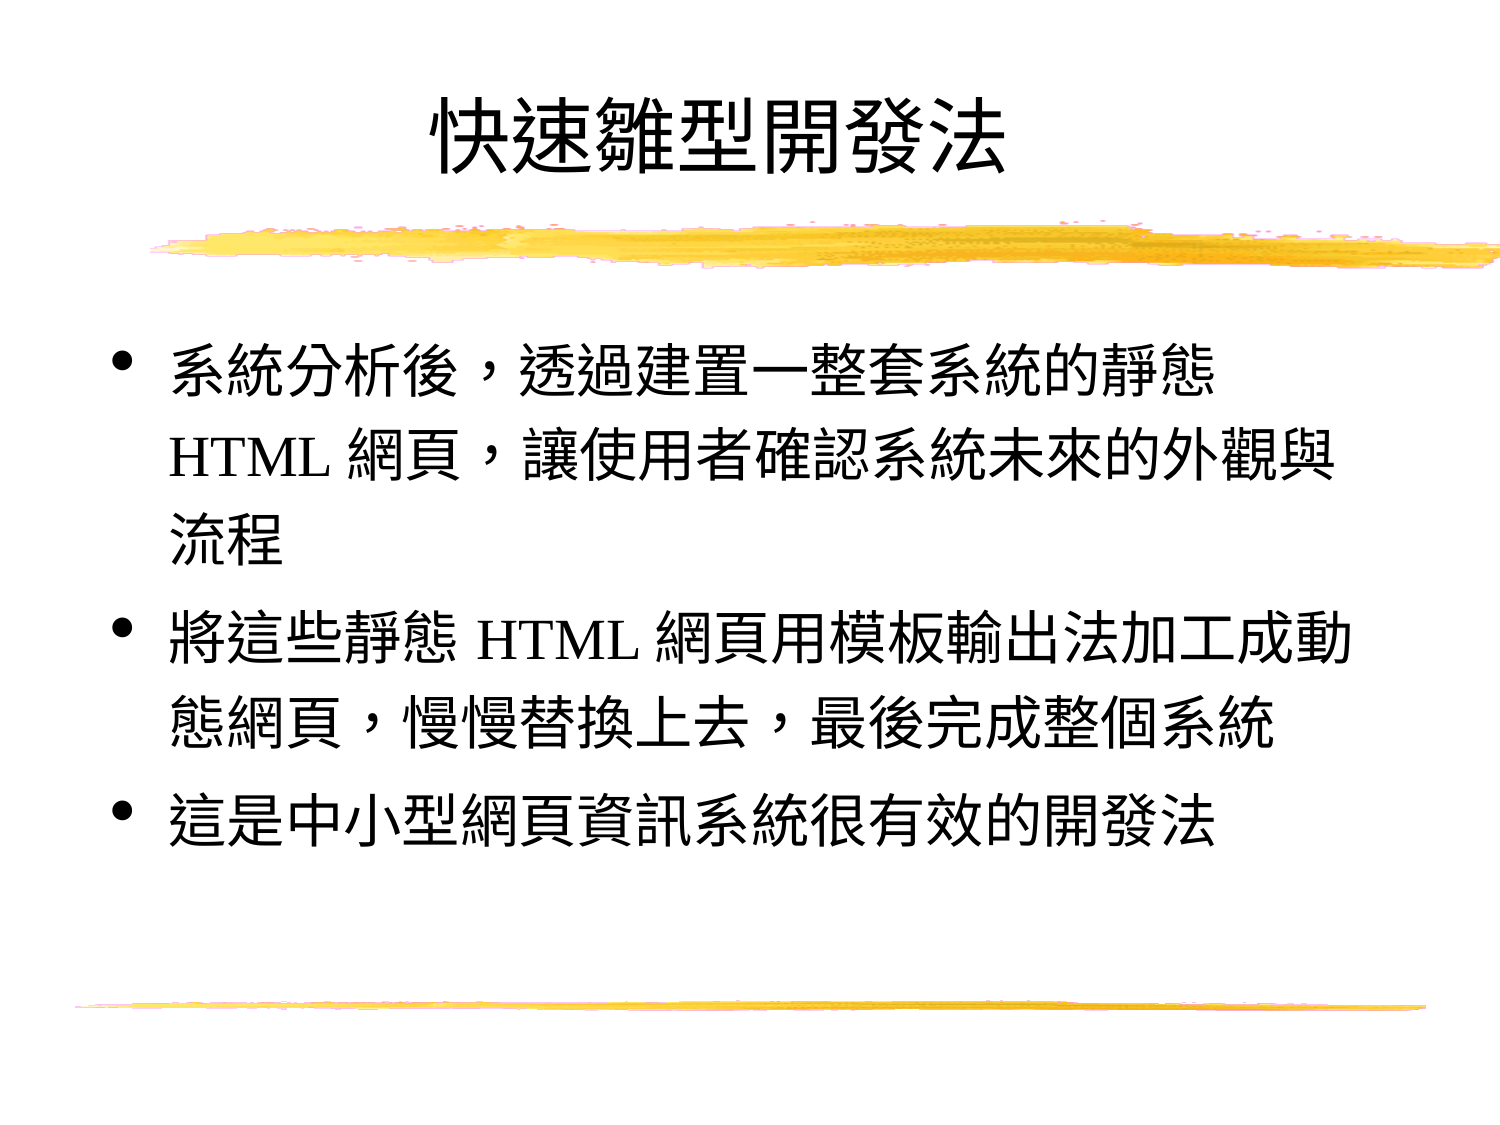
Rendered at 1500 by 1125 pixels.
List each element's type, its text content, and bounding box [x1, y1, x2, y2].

picture [150, 215, 1500, 279]
picture [1388, 999, 1426, 1013]
title 快速雛型開發法 [66, 37, 1342, 225]
list 系統分析後，透過建置一整套系統的靜態HTML網頁，讓使用者確認系統未來的外觀與流程 將這些靜態HTML網頁用模板輸出法加工成動態網頁，慢慢替換上去，最後完成整個系統 這是中小型網頁資訊系統很有效的開發法 [112, 324, 1388, 1068]
picture [75, 999, 112, 1013]
